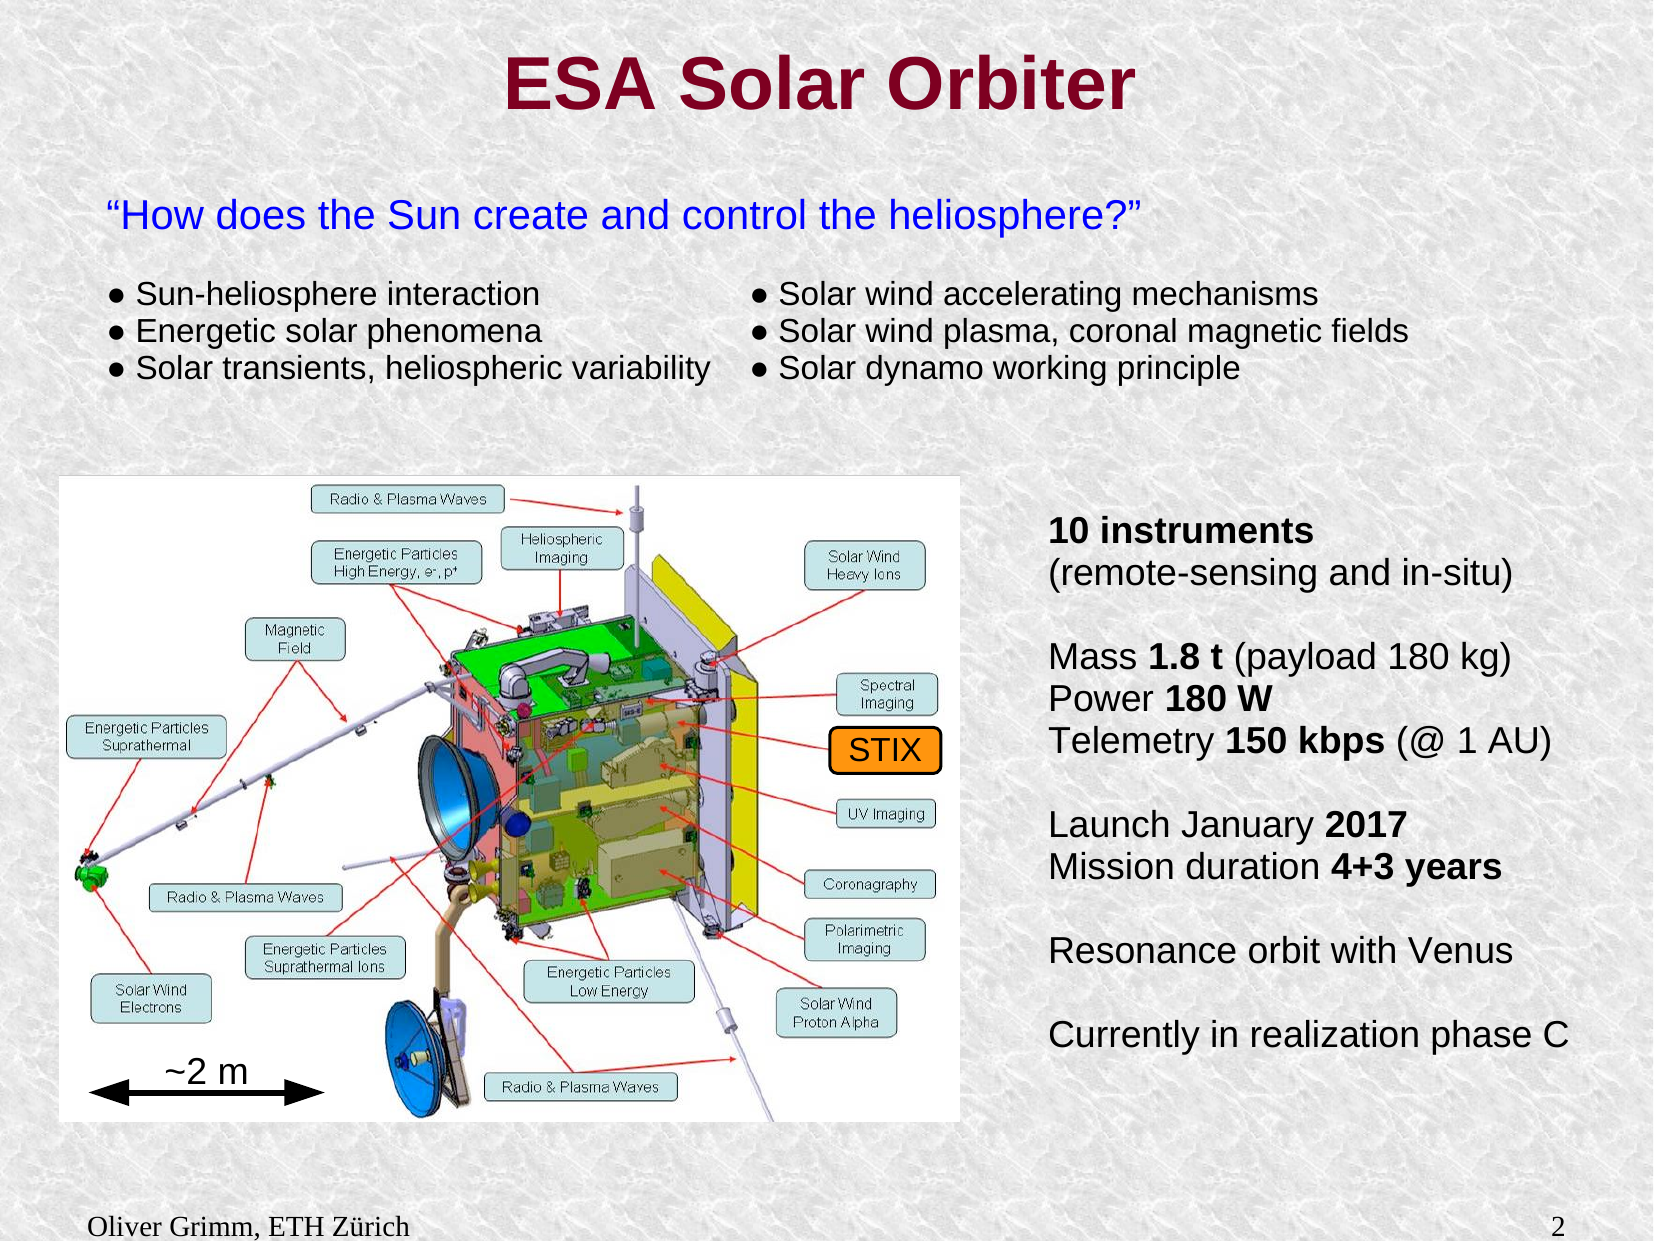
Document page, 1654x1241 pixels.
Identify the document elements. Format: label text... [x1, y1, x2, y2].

title ESA Solar Orbiter [76, 27, 1565, 141]
picture [0, 0, 1654, 1241]
text_box 10 instruments (remote-sensing and in-situ) Mass 1.8 t (payload 180 kg) Power 180 W Telemetry 150 kbps (@ 1 AU) Launch January 2017 Mission duration 4+3 years Resonance orbit with Venus Currently in realization phase C [1033, 501, 1585, 1063]
text_box “How does the Sun create and control the heliosphere?” ● Sun-heliosphere interaction ● Solar wind accelerating mechanisms ● Energetic solar phenomena ● Solar wind plasma, coronal magnetic fields ● Solar transients, heliospheric variability ● Solar dynamo working principle [88, 147, 1531, 395]
text_box STIX [829, 727, 941, 774]
